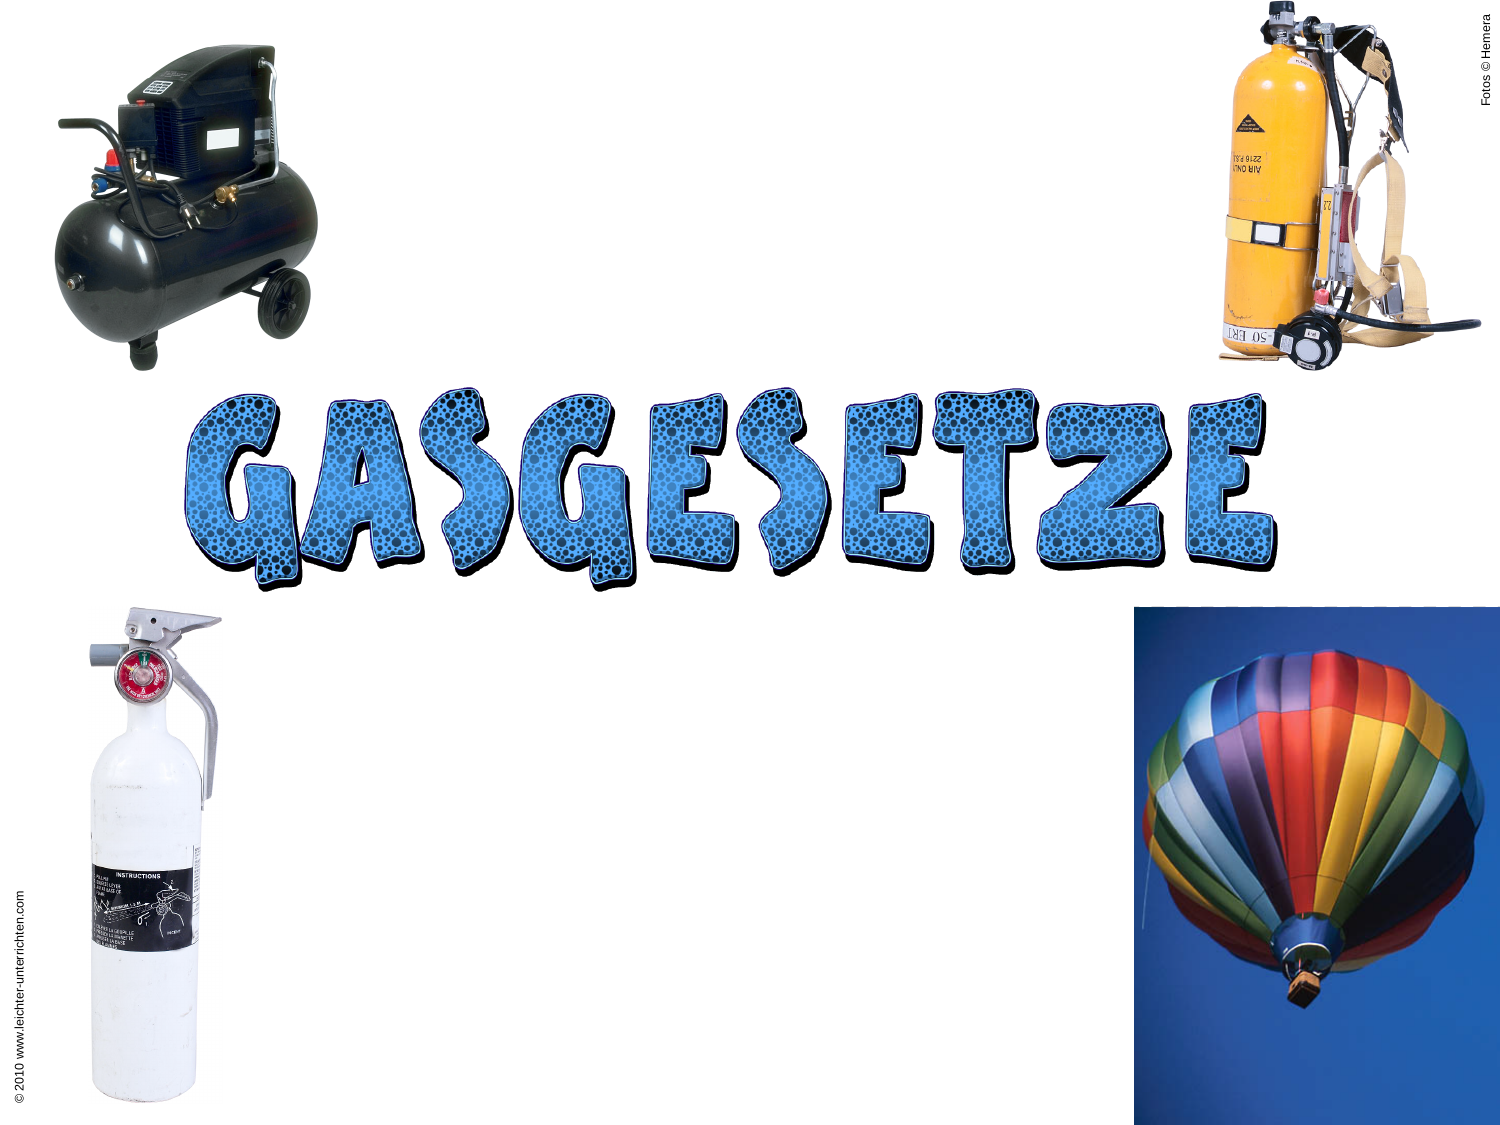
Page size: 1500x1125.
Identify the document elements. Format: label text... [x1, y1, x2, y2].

picture [1134, 606, 1500, 1125]
picture [53, 43, 319, 372]
picture [1217, 0, 1483, 372]
text_box Fotos © Hemera [1469, 0, 1500, 122]
picture [88, 606, 223, 1104]
picture [182, 385, 1279, 593]
